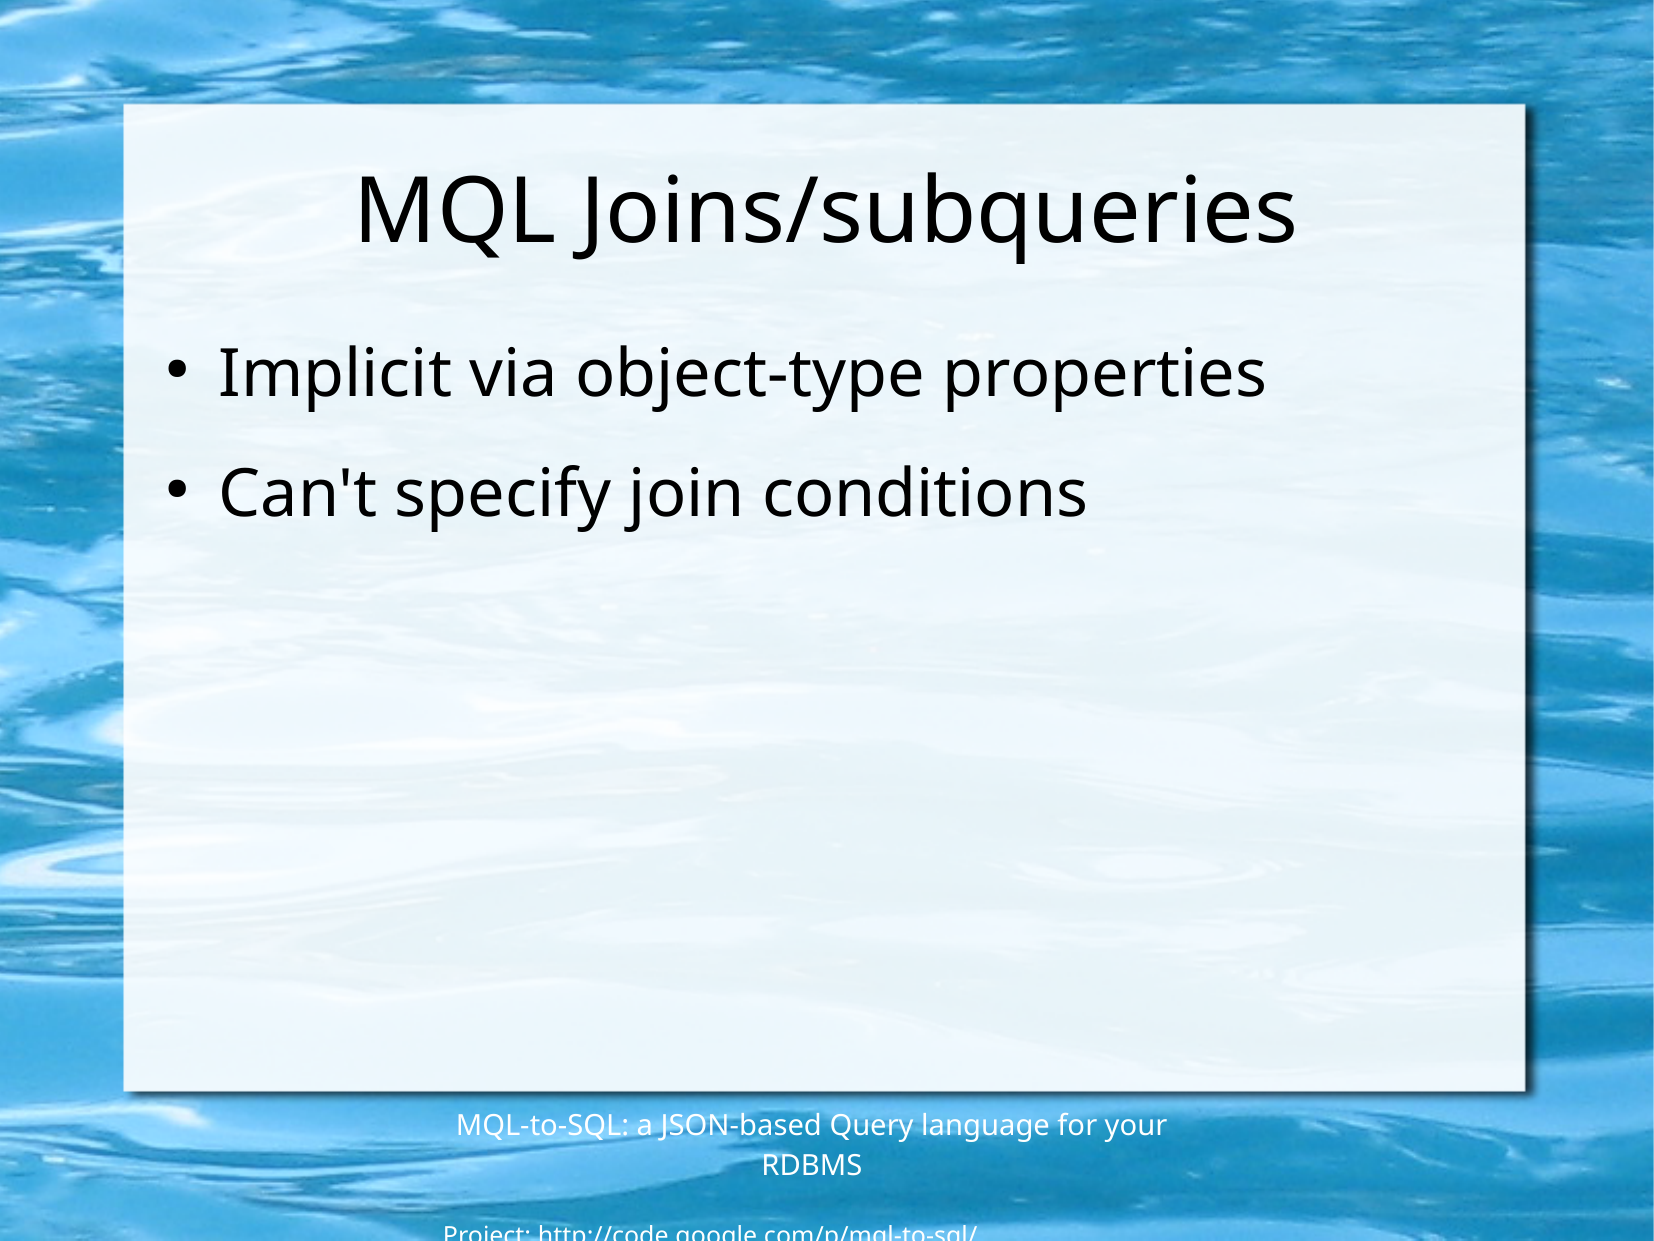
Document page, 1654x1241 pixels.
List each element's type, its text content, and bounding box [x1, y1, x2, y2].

picture [725, 1232, 732, 1241]
picture [710, 1232, 717, 1241]
picture [804, 1232, 810, 1241]
picture [795, 1232, 802, 1241]
picture [950, 1232, 957, 1241]
list Implicit via object-type properties Can't specify join conditions [147, 324, 1506, 1049]
picture [471, 1232, 478, 1241]
picture [0, 0, 1654, 1241]
title MQL Joins/subqueries [147, 118, 1506, 296]
picture [852, 1232, 859, 1241]
picture [914, 1232, 921, 1241]
picture [827, 1232, 835, 1241]
picture [780, 1232, 787, 1241]
picture [541, 1232, 548, 1241]
picture [643, 1232, 650, 1241]
picture [447, 1228, 454, 1235]
picture [575, 1232, 583, 1241]
picture [628, 1232, 635, 1241]
picture [679, 1232, 686, 1241]
picture [694, 1232, 701, 1241]
picture [861, 1232, 867, 1241]
picture [876, 1232, 883, 1241]
